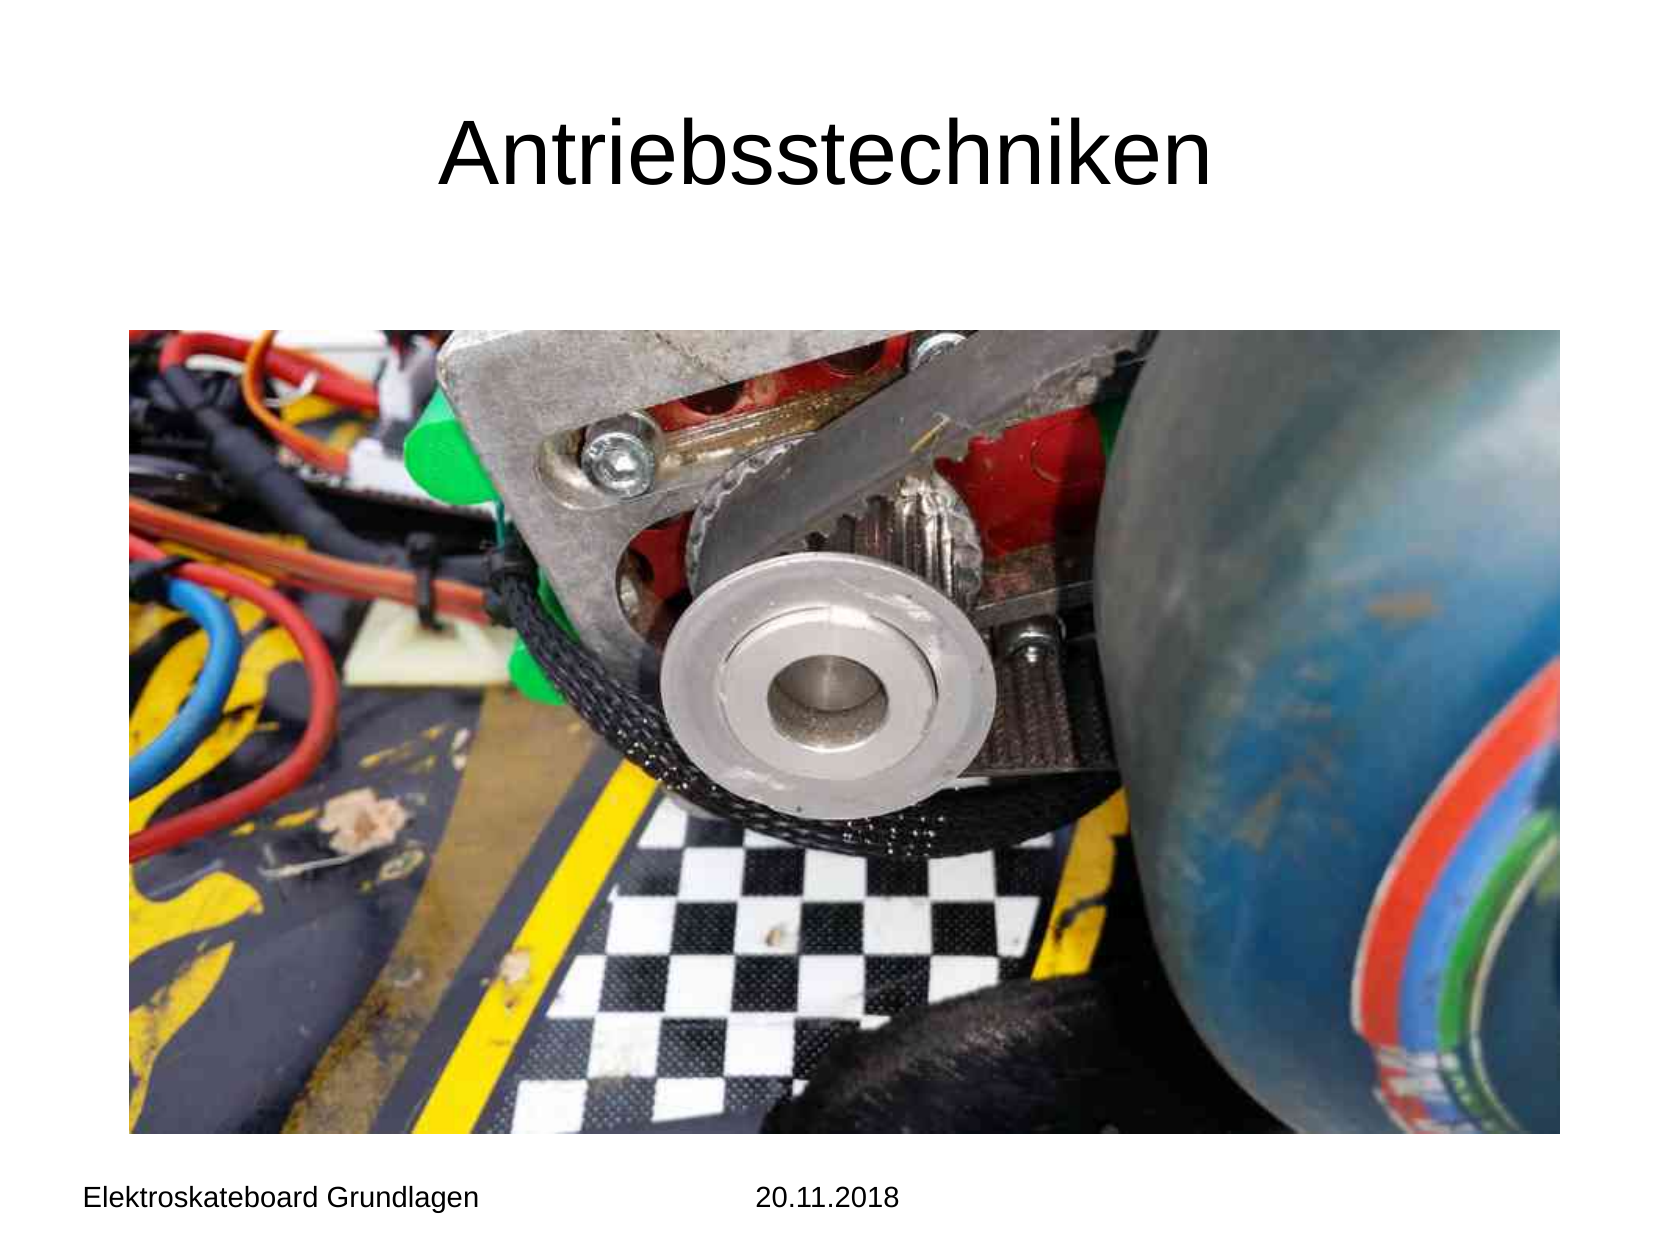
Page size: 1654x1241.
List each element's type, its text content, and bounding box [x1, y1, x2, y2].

picture [129, 330, 1560, 1134]
title Antriebsstechniken [82, 49, 1571, 257]
